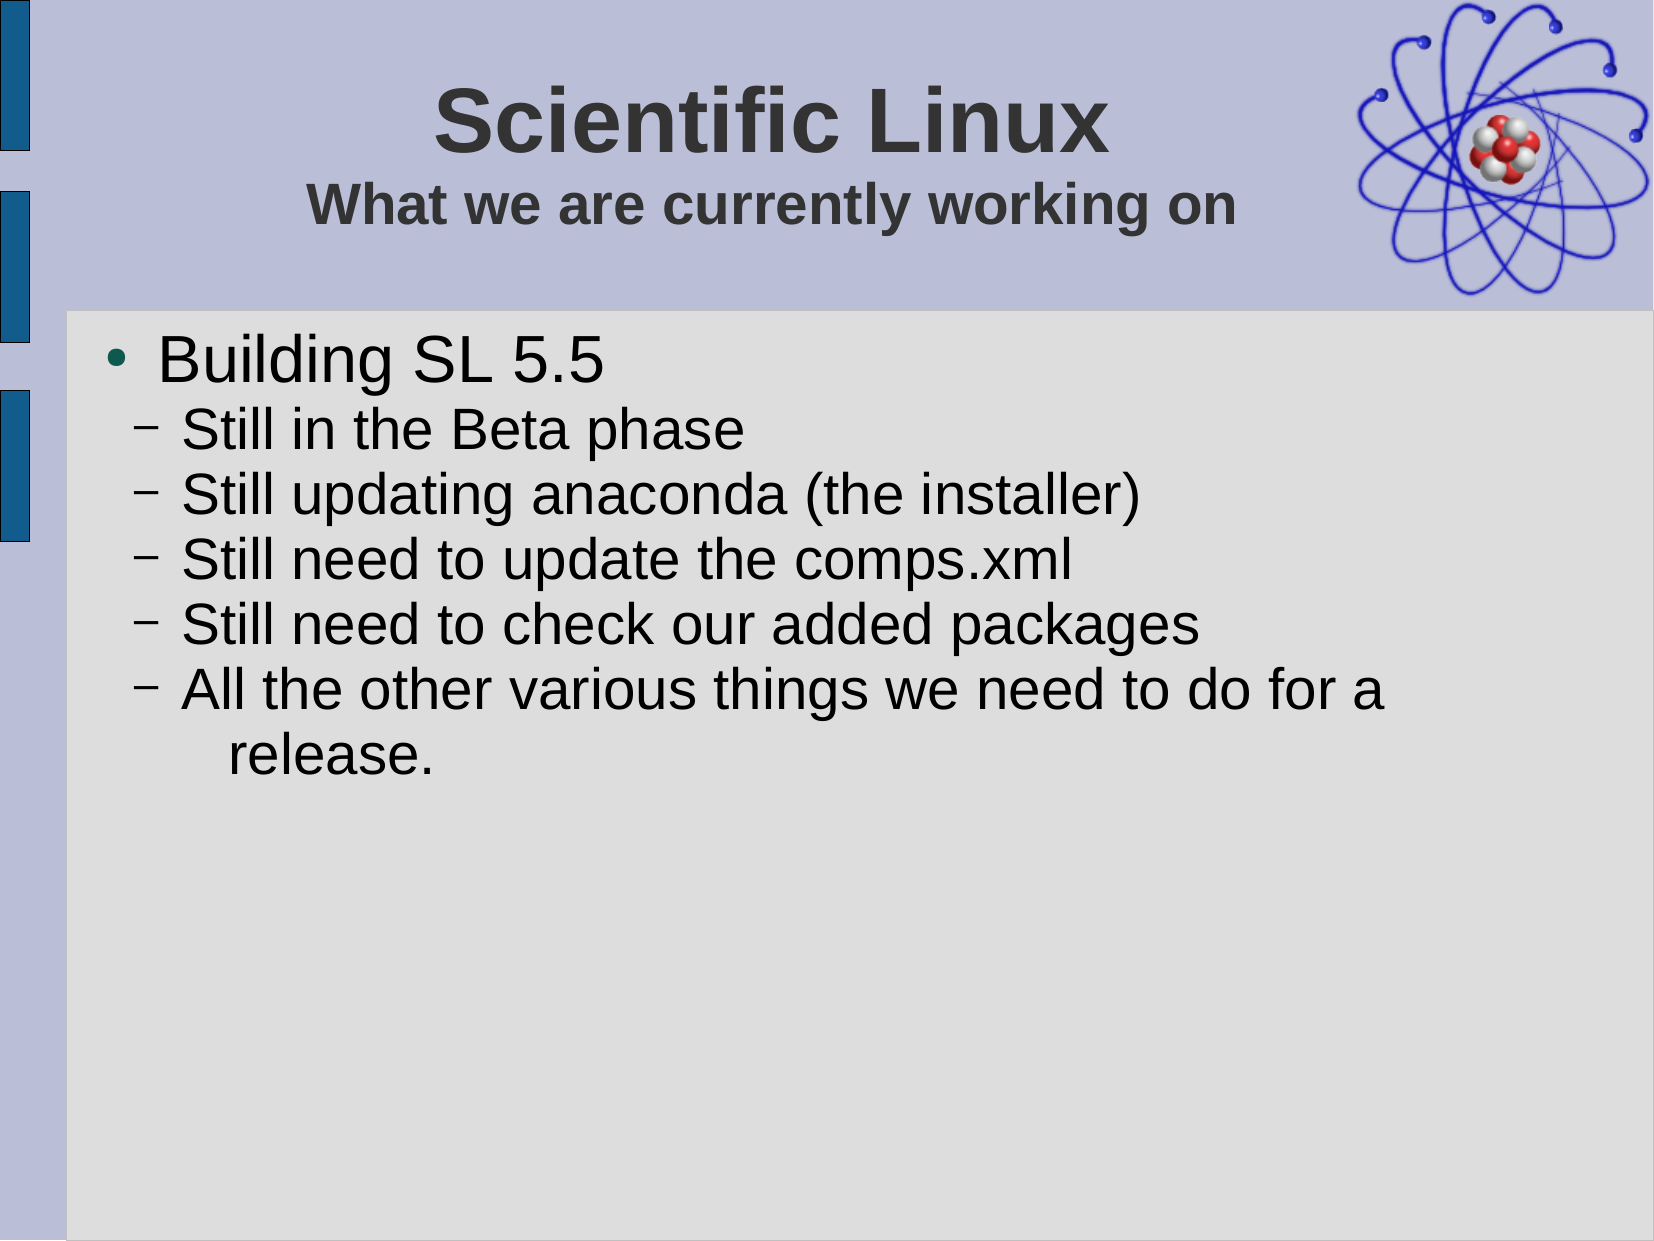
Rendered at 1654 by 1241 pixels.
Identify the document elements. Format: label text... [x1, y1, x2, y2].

title Scientific Linux What we are currently working on [82, 49, 1353, 257]
picture [1353, 0, 1654, 301]
list Building SL 5.5 Still in the Beta phase Still updating anaconda (the installer) Still need to update the comps.xml Still need to check our added packages All the other various things we need to do for a release. [86, 321, 1576, 1045]
